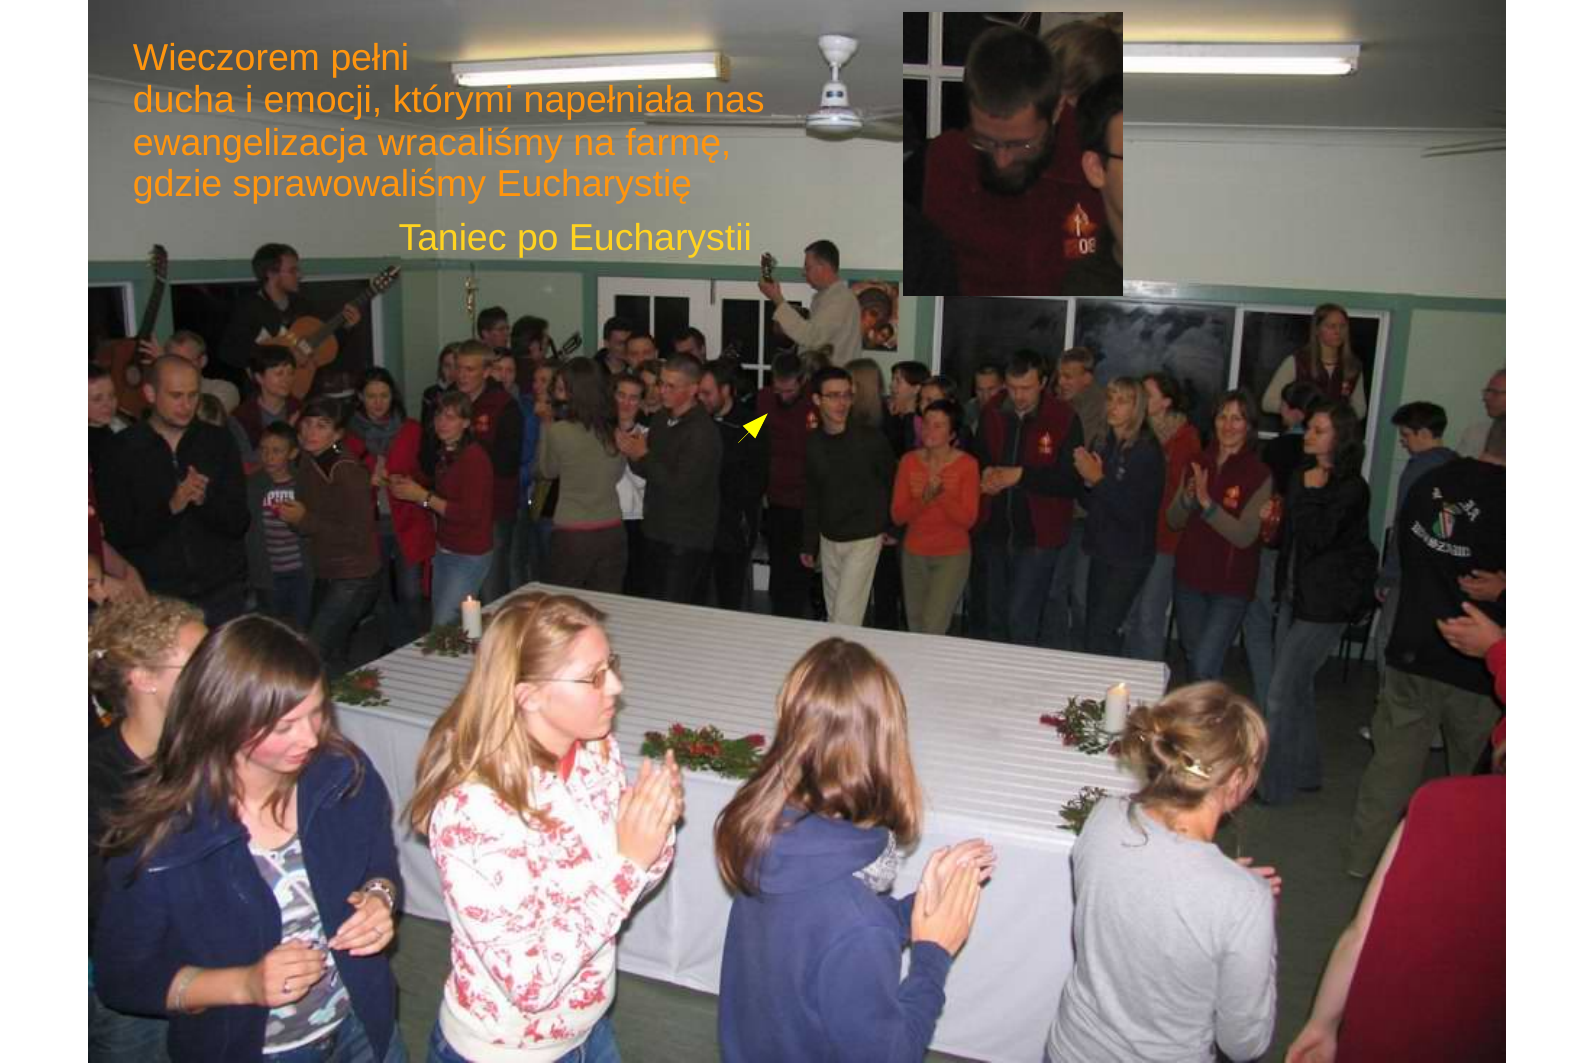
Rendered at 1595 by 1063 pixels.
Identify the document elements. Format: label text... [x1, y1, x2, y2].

picture [88, 0, 1506, 1063]
text_box Wieczorem pełni ducha i emocji, którymi napełniała nas ewangelizacja wracaliśmy na farmę, gdzie sprawowaliśmy Eucharystię [118, 29, 798, 213]
text_box Taniec po Eucharystii [383, 208, 768, 266]
